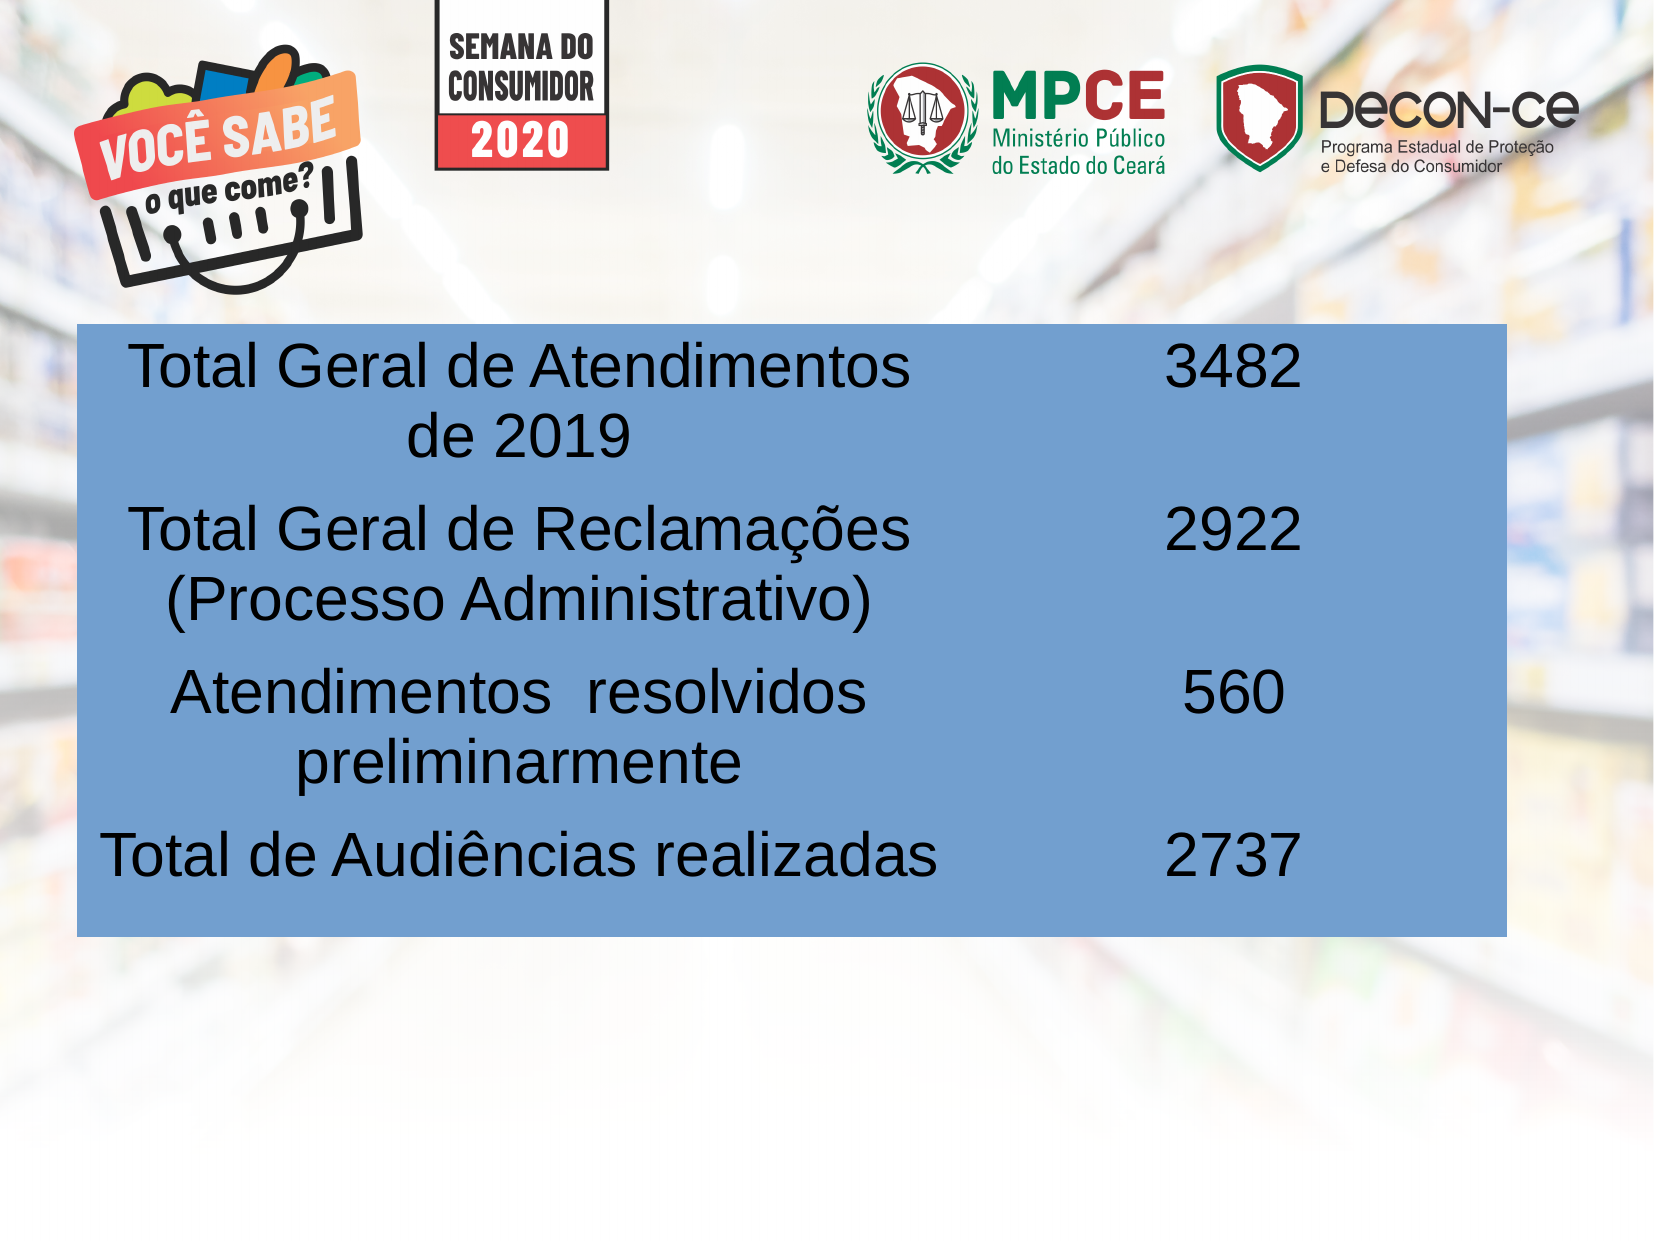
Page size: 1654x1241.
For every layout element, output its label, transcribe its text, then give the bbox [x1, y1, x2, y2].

table_cell Total Geral de Reclamações (Processo Administrativo) [77, 487, 962, 650]
table_cell Atendimentos resolvidos preliminarmente [77, 650, 962, 812]
table_cell 560 [962, 650, 1507, 812]
table_cell Total de Audiências realizadas [77, 812, 962, 937]
table_header Total Geral de Atendimentos de 2019 [77, 324, 962, 487]
table_header 3482 [962, 324, 1507, 487]
table_cell 2922 [962, 487, 1507, 650]
table_cell 2737 [962, 812, 1507, 937]
text_box [23, 401, 1642, 1000]
